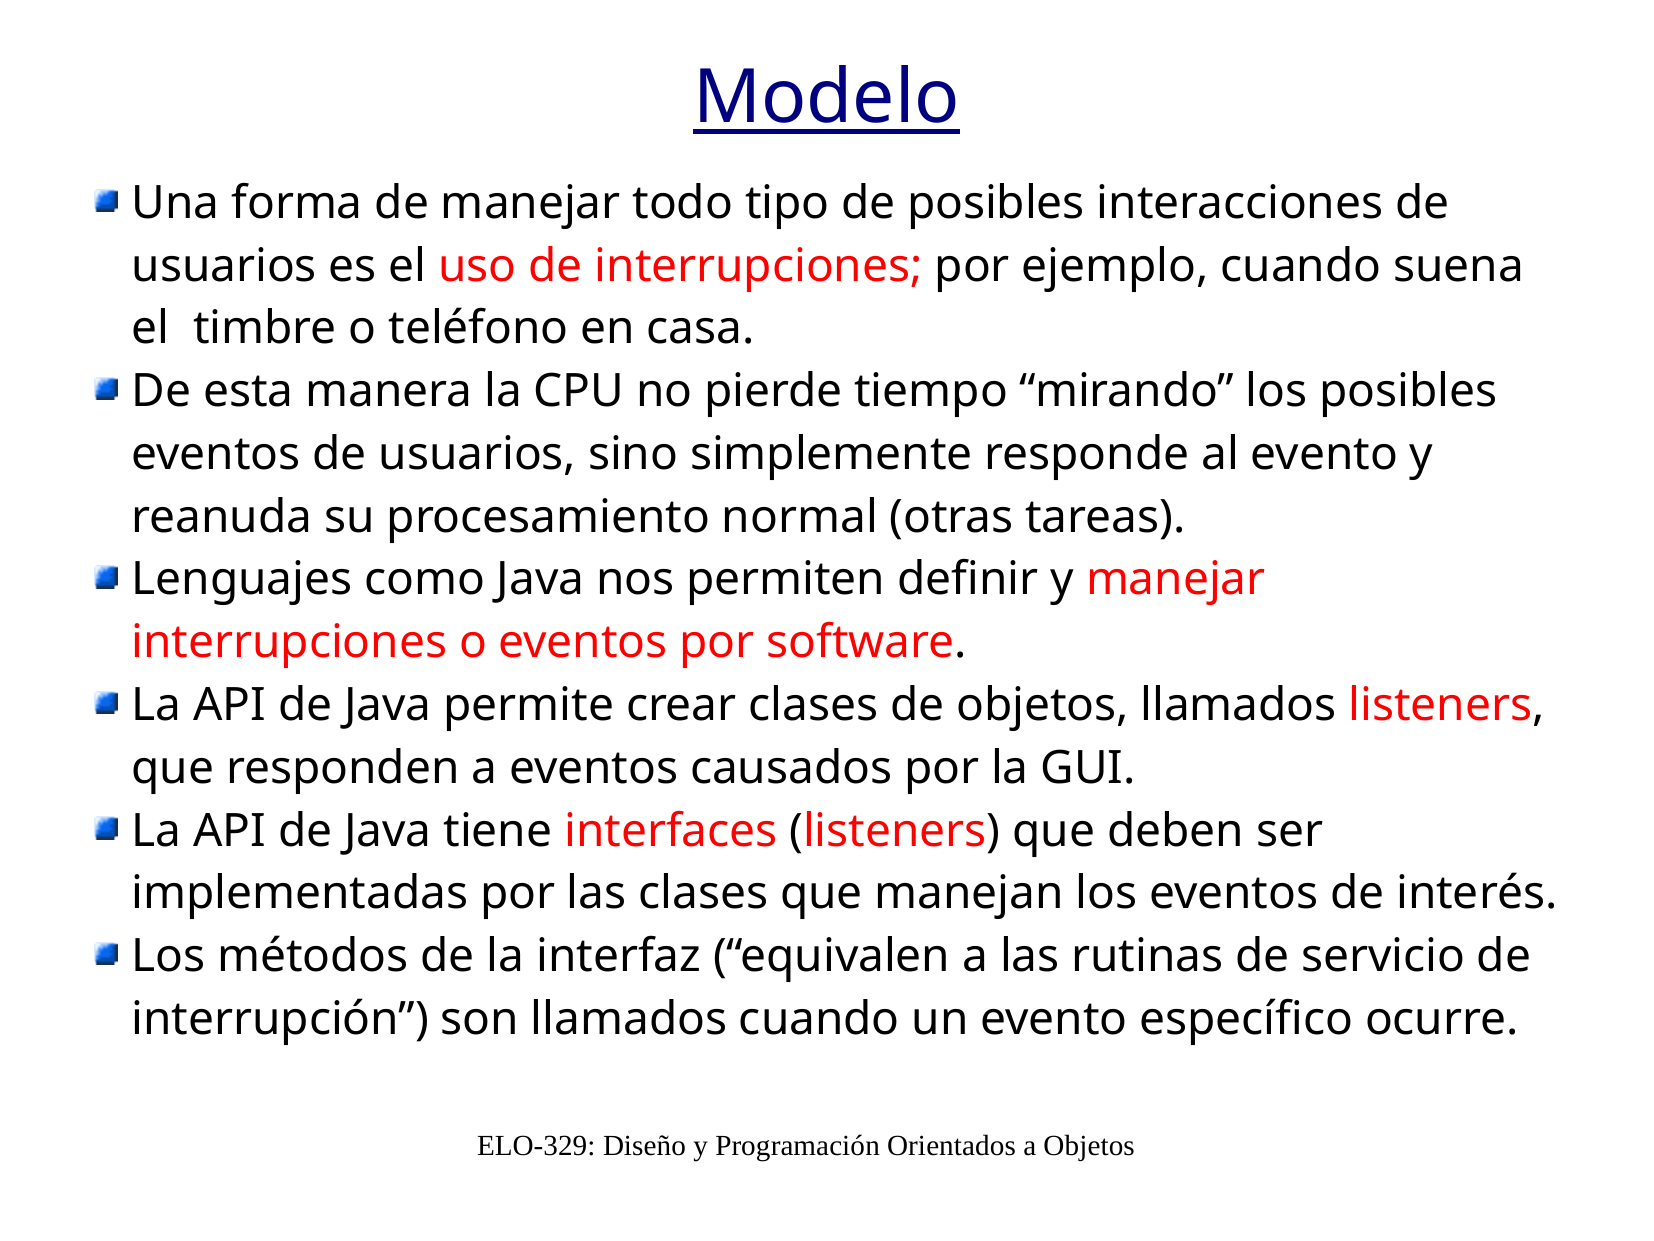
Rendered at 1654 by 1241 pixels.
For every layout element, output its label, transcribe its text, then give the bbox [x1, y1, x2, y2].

list Una forma de manejar todo tipo de posibles interacciones de usuarios es el uso de interrupciones; por ejemplo, cuando suena el timbre o teléfono en casa. De esta manera la CPU no pierde tiempo “mirando” los posibles eventos de usuarios, sino simplemente responde al evento y reanuda su procesamiento normal (otras tareas). Lenguajes como Java nos permiten definir y manejar interrupciones o eventos por software. La API de Java permite crear clases de objetos, llamados listeners, que responden a eventos causados por la GUI. La API de Java tiene interfaces (listeners) que deben ser implementadas por las clases que manejan los eventos de interés. Los métodos de la interfaz (“equivalen a las rutinas de servicio de interrupción”) son llamados cuando un evento específico ocurre. [82, 169, 1571, 1126]
title Modelo [82, 43, 1571, 145]
